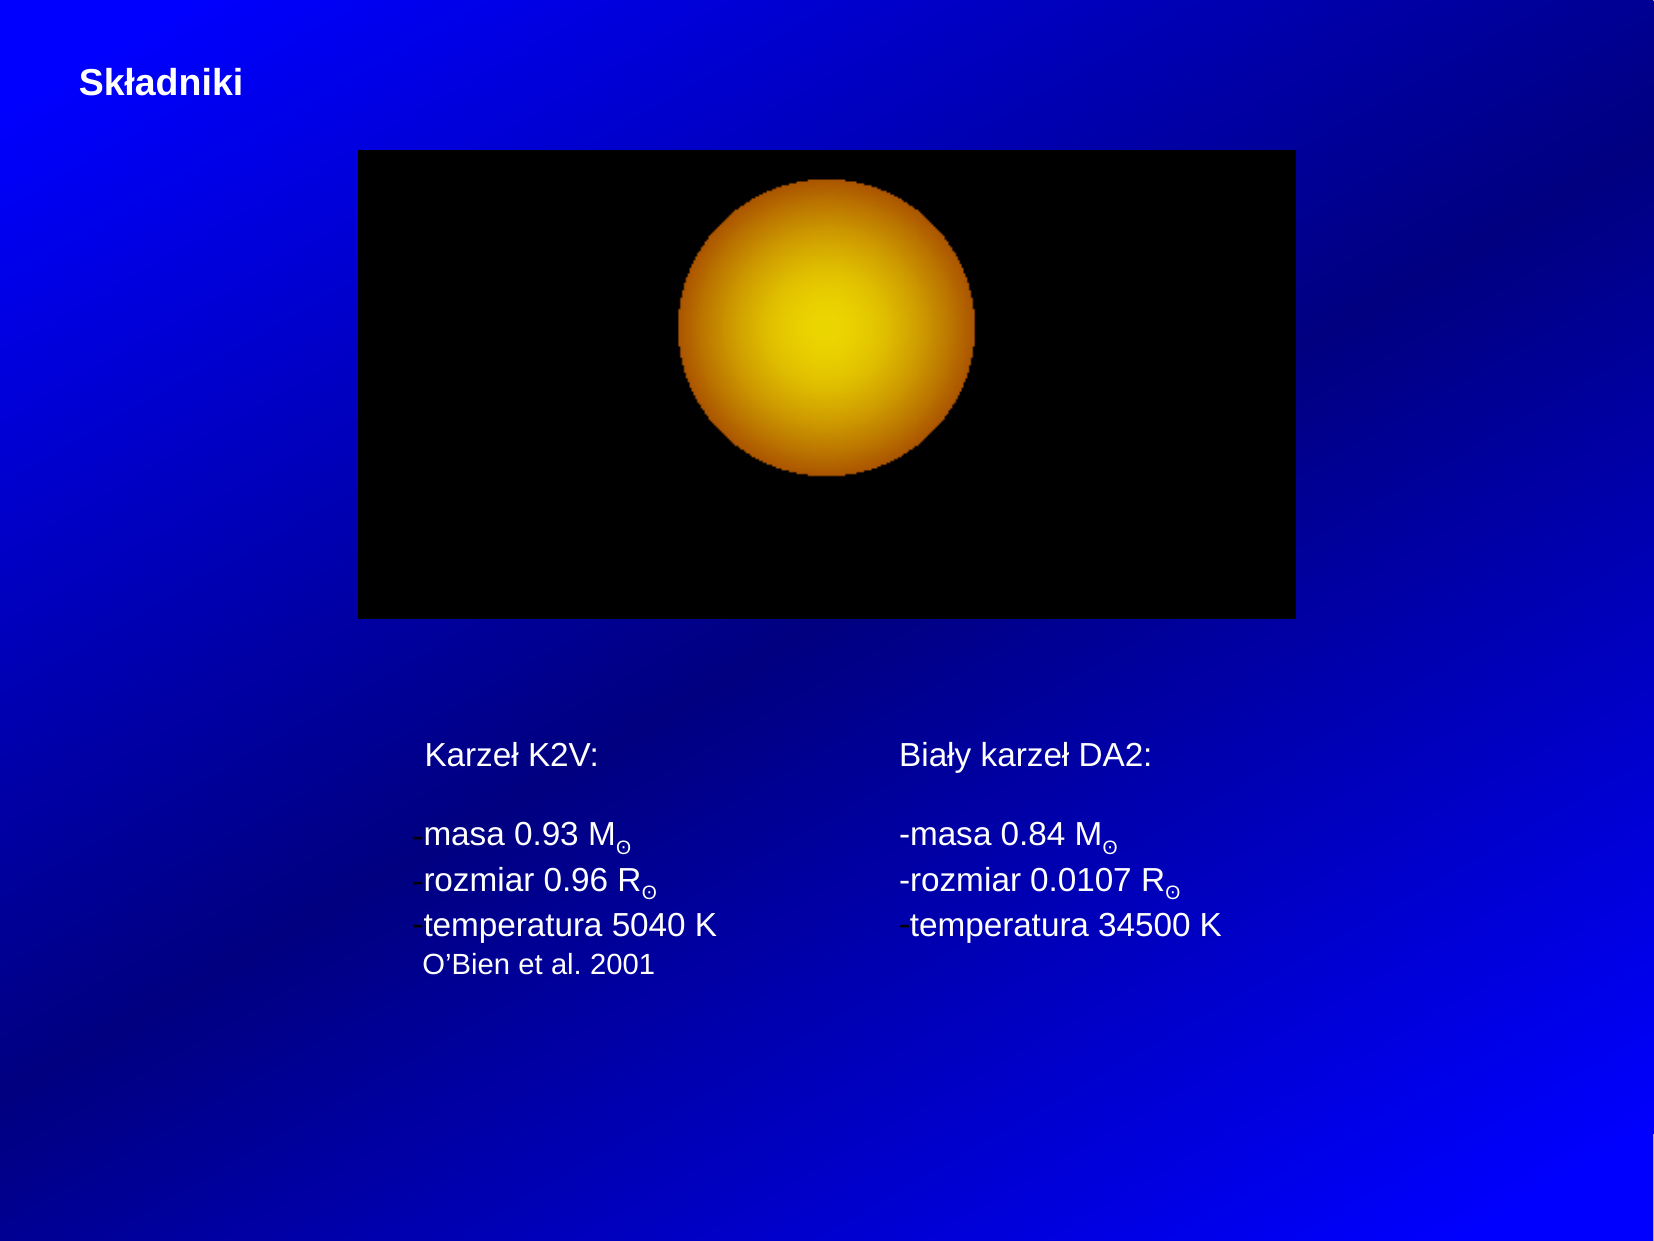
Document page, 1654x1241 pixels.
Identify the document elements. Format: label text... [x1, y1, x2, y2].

text_box O’Bien et al. 2001 [397, 937, 671, 988]
text_box Biały karzeł DA2: -masa 0.84 Mʘ -rozmiar 0.0107 Rʘ temperatura 34500 K [884, 725, 1238, 952]
picture [358, 150, 1296, 619]
text_box Składniki [50, 50, 259, 111]
text_box Karzeł K2V: masa 0.93 Mʘ rozmiar 0.96 Rʘ temperatura 5040 K [397, 725, 733, 952]
